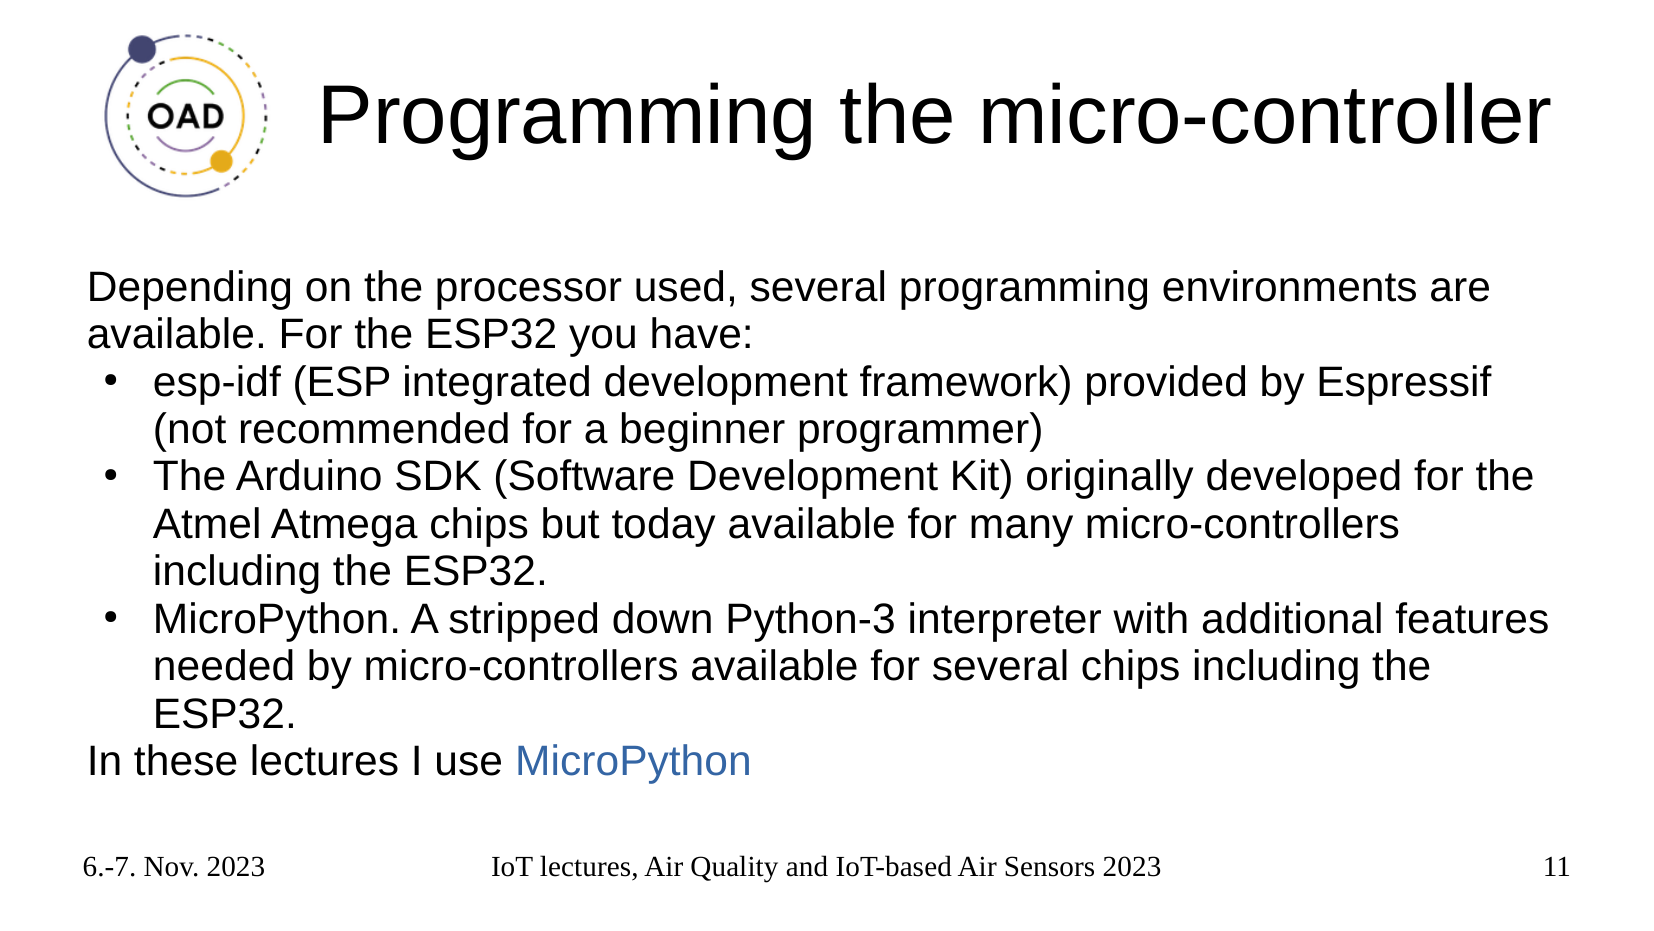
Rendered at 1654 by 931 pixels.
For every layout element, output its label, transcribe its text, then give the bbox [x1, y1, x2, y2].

title Programming the micro-controller [300, 21, 1571, 208]
list Depending on the processor used, several programming environments are available. For the ESP32 you have: esp-idf (ESP integrated development framework) provided by Espressif (not recommended for a beginner programmer) The Arduino SDK (Software Development Kit) originally developed for the Atmel Atmega chips but today available for many micro-controllers including the ESP32. MicroPython. A stripped down Python-3 interpreter with additional features needed by micro-controllers available for several chips including the ESP32. In these lectures I use MicroPython [86, 262, 1576, 788]
picture [64, 20, 302, 218]
